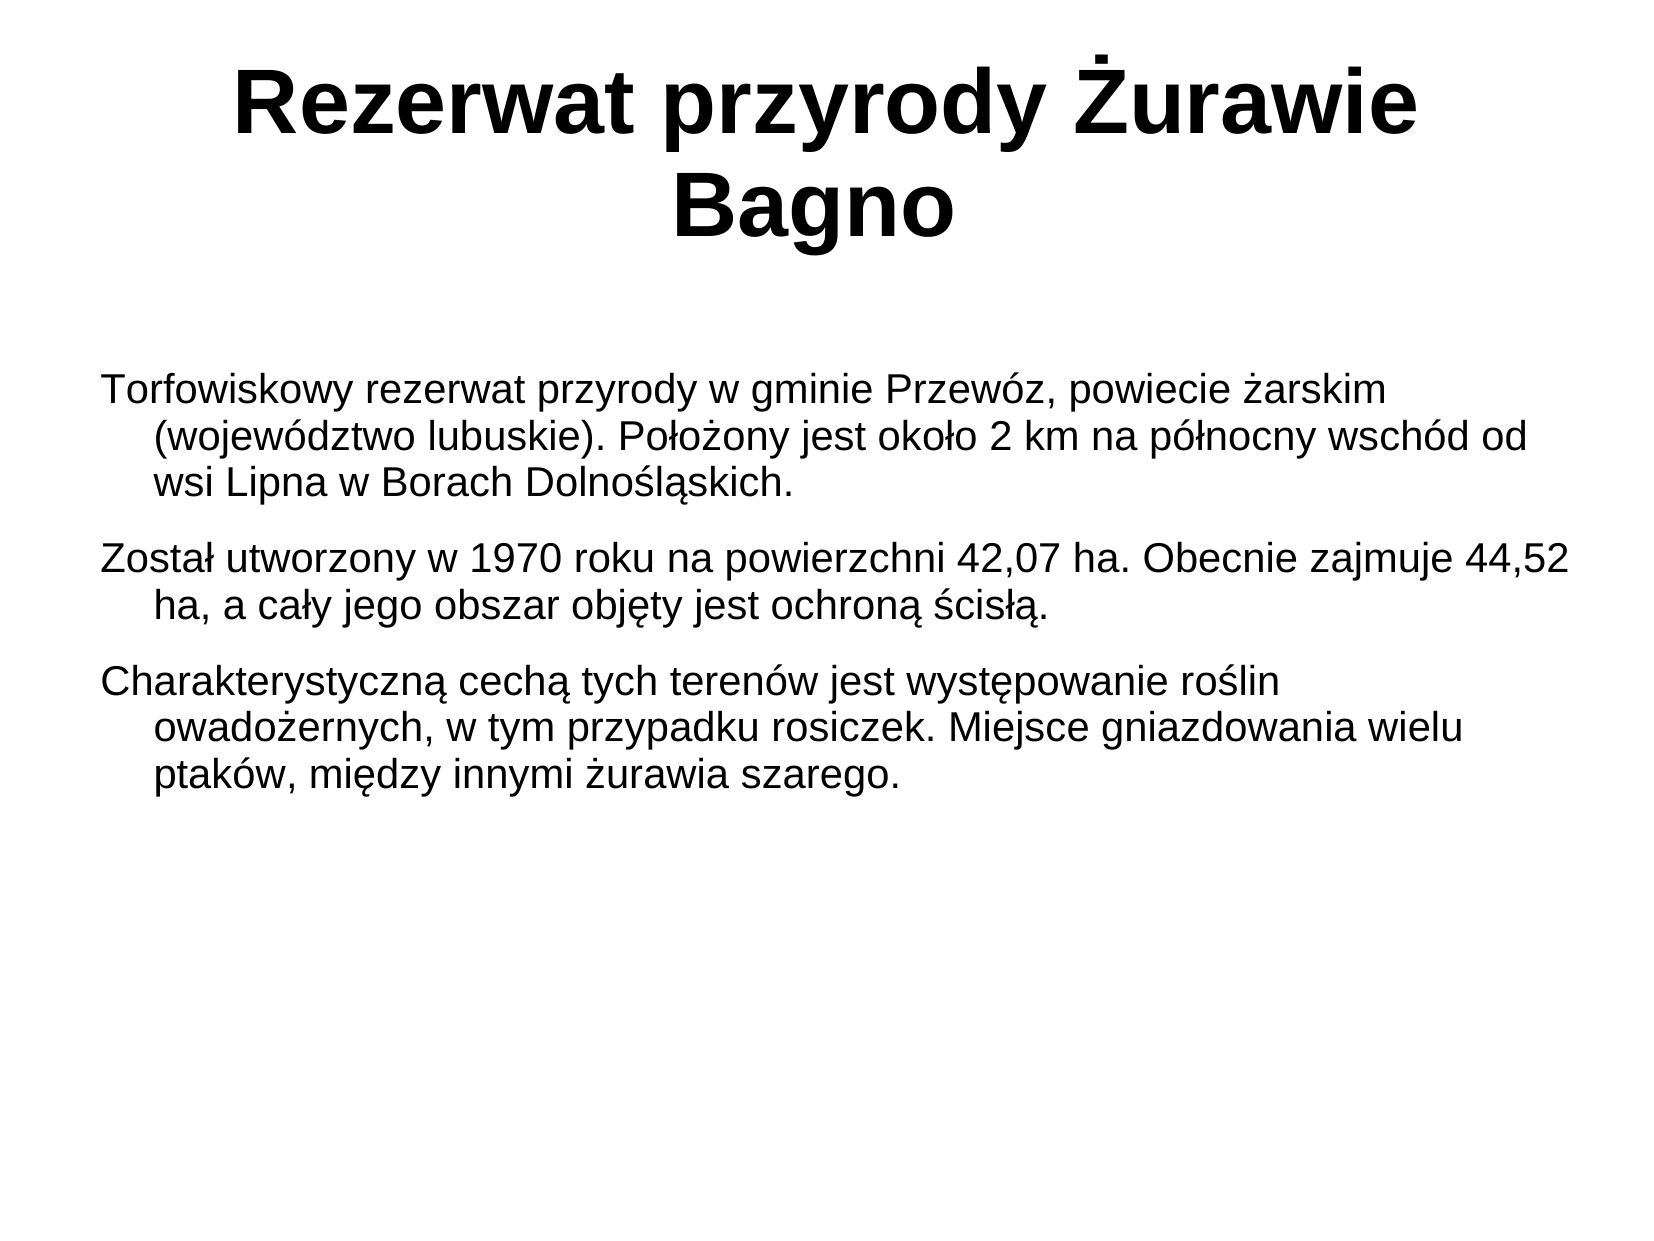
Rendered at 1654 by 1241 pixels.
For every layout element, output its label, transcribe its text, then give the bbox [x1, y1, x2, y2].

list Torfowiskowy rezerwat przyrody w gminie Przewóz, powiecie żarskim (województwo lubuskie). Położony jest około 2 km na północny wschód od wsi Lipna w Borach Dolnośląskich. Został utworzony w 1970 roku na powierzchni 42,07 ha. Obecnie zajmuje 44,52 ha, a cały jego obszar objęty jest ochroną ścisłą. Charakterystyczną cechą tych terenów jest występowanie roślin owadożernych, w tym przypadku rosiczek. Miejsce gniazdowania wielu ptaków, między innymi żurawia szarego. [82, 290, 1571, 1094]
title Rezerwat przyrody Żurawie Bagno [82, 49, 1571, 257]
